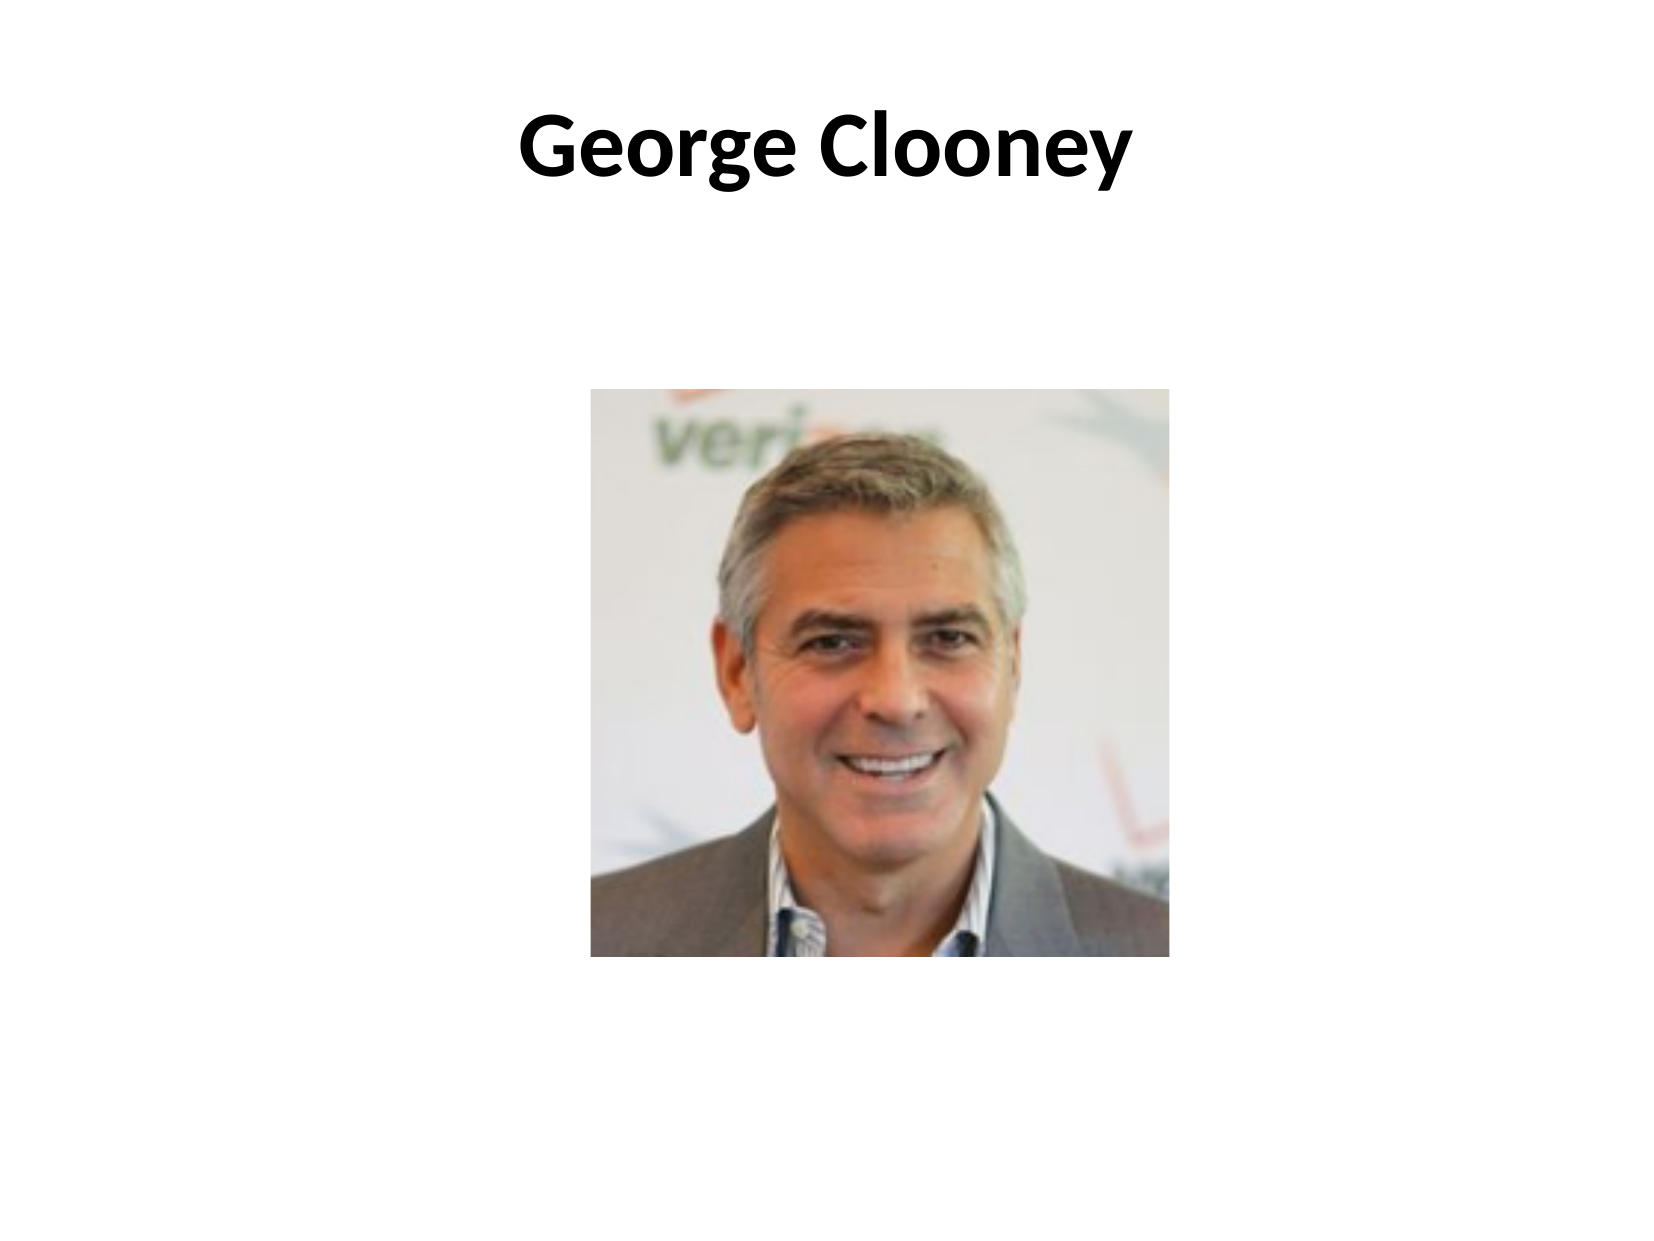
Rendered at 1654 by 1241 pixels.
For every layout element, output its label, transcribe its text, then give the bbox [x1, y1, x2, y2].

picture [590, 389, 1170, 957]
title George Clooney [82, 49, 1571, 257]
